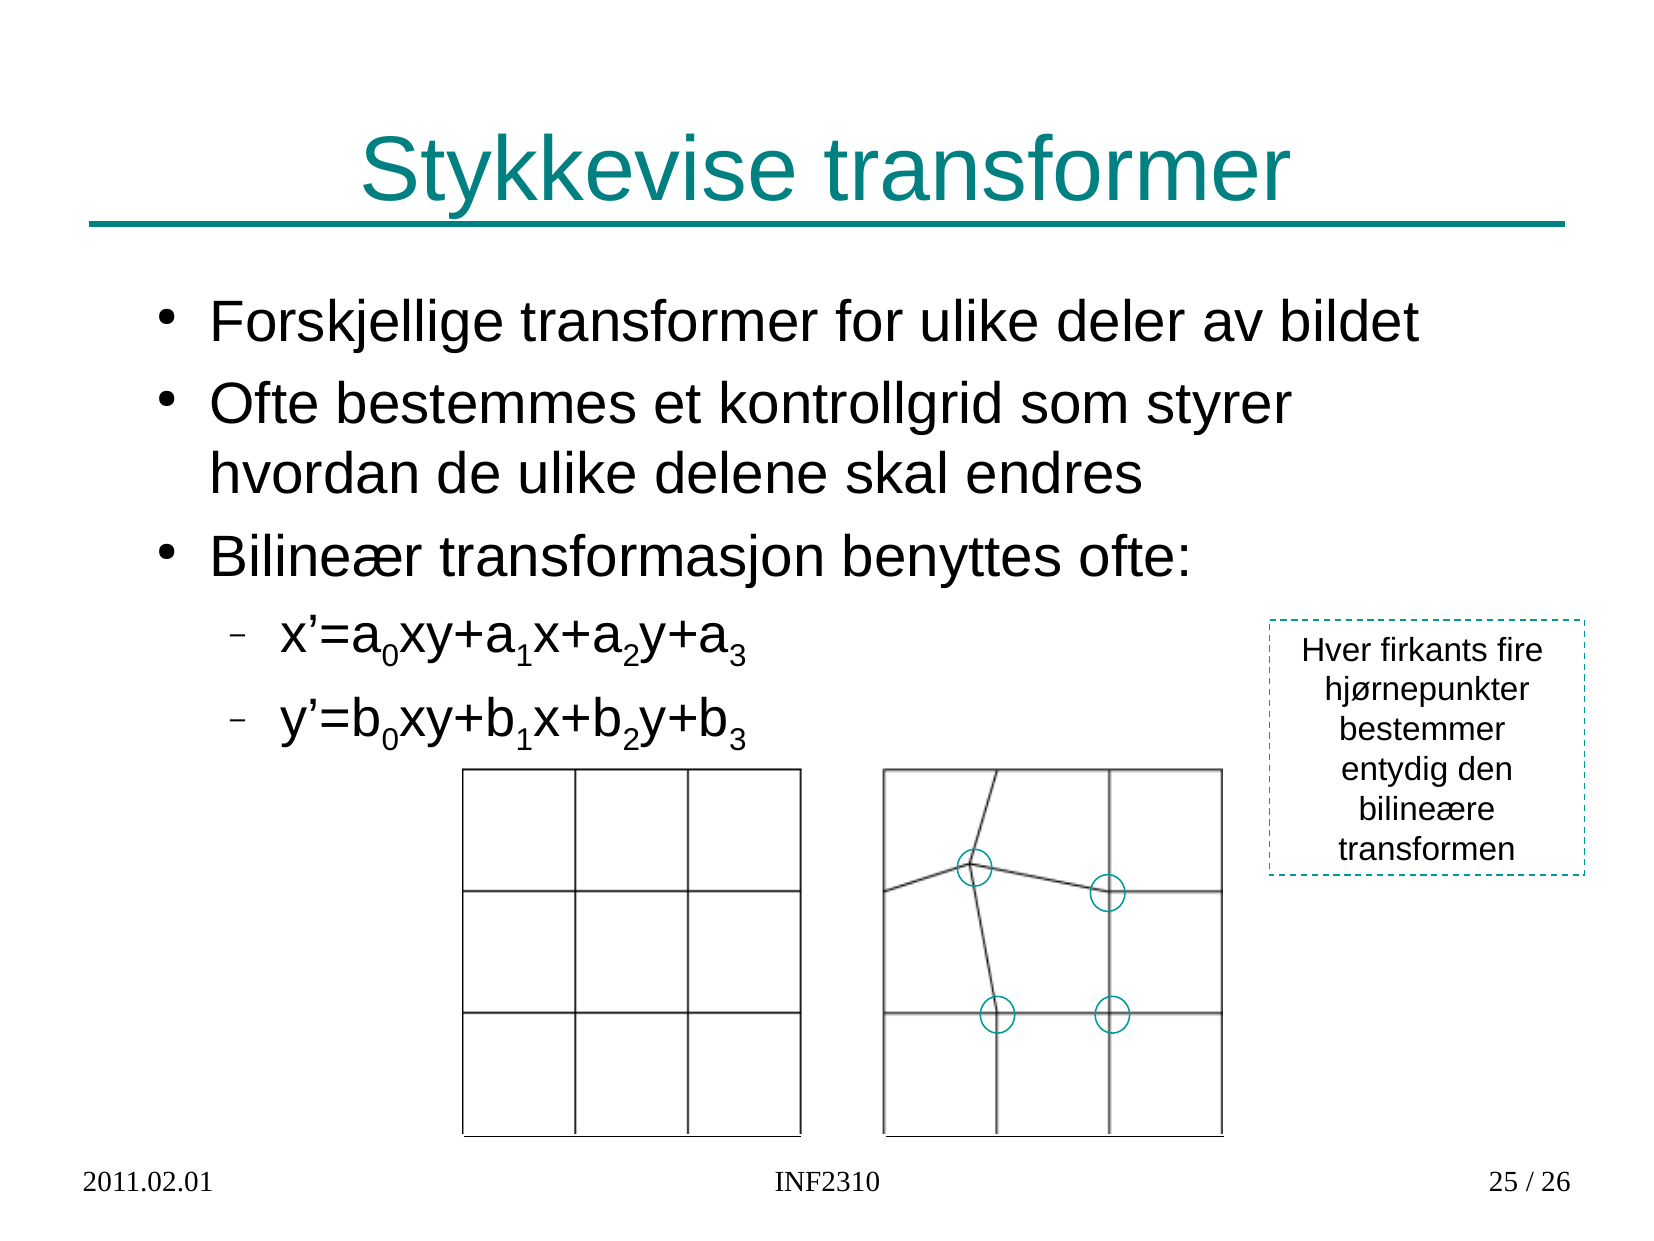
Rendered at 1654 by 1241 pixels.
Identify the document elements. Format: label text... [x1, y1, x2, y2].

picture [462, 767, 1223, 1134]
title Stykkevise transformer [123, 91, 1530, 237]
list Forskjellige transformer for ulike deler av bildet Ofte bestemmes et kontrollgrid som styrer hvordan de ulike delene skal endres Bilineær transformasjon benyttes ofte: x’=a0xy+a1x+a2y+a3 y’=b0xy+b1x+b2y+b3 [123, 275, 1530, 1144]
text_box Hver firkants fire hjørnepunkter bestemmer entydig den bilineære transformen [1269, 620, 1585, 876]
